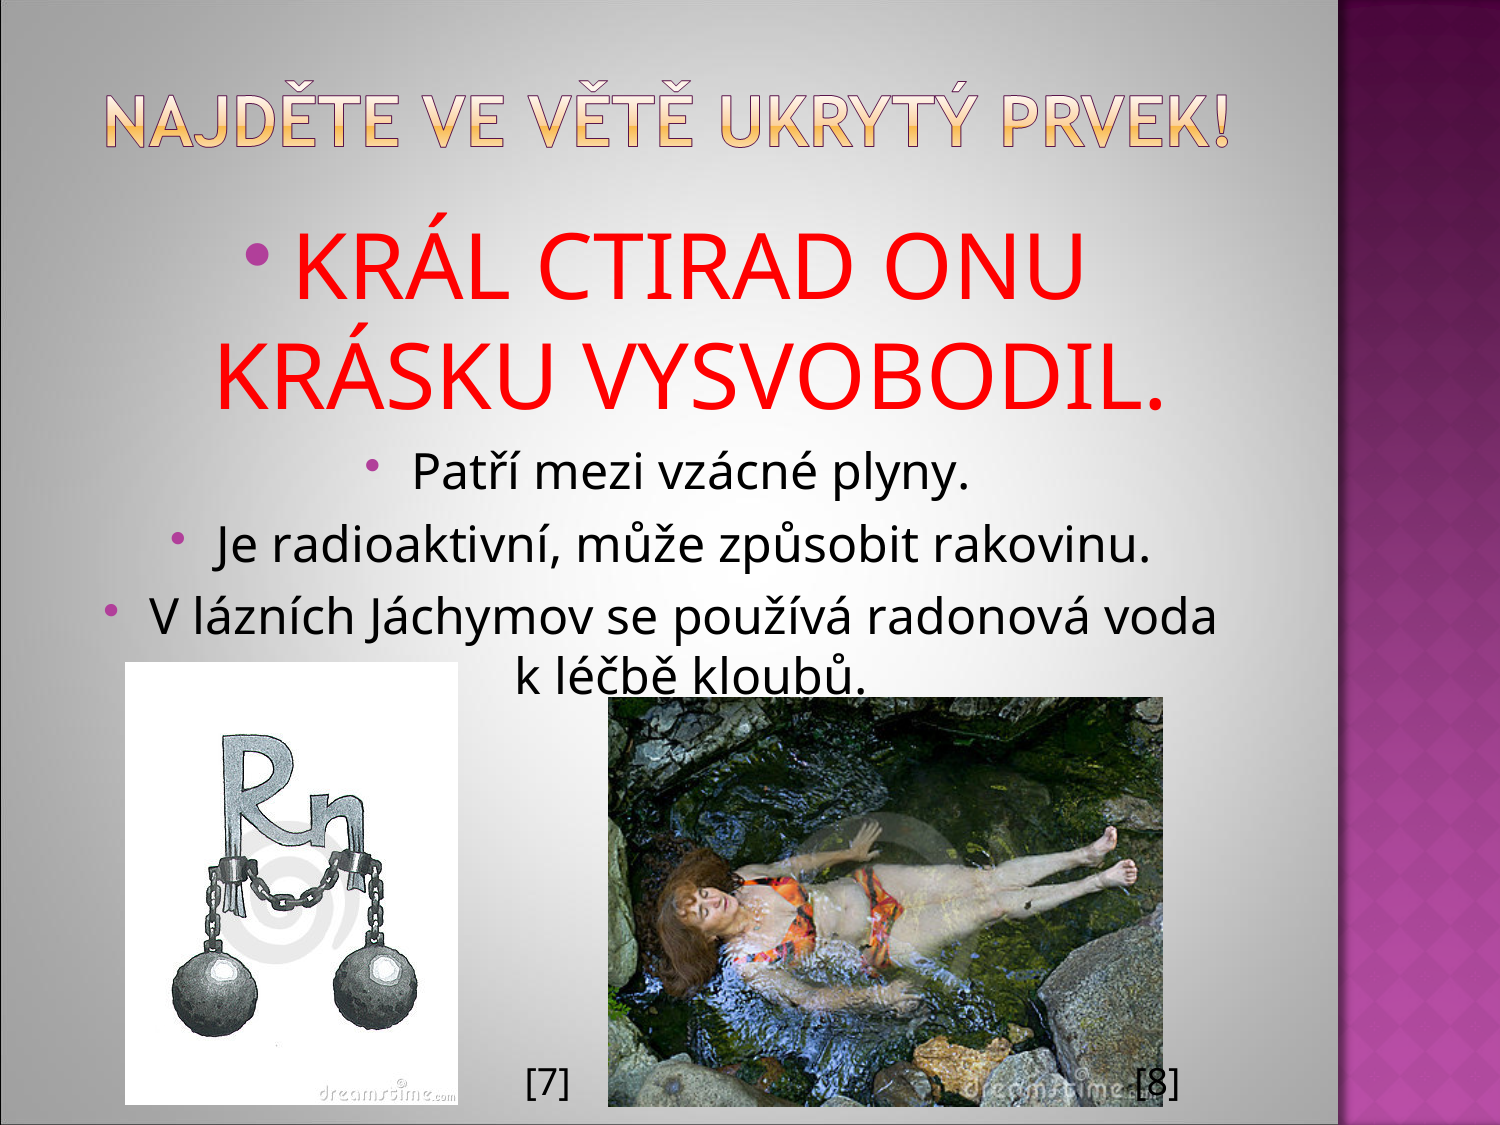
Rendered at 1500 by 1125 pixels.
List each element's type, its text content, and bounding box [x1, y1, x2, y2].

text_box [59, 52, 1279, 165]
text_box [7] [8] [509, 1049, 1197, 1111]
list KRÁL CTIRAD ONU KRÁSKU VYSVOBODIL. Patří mezi vzácné plyny. Je radioaktivní, může způsobit rakovinu. V lázních Jáchymov se používá radonová voda k léčbě kloubů. [75, 199, 1263, 1060]
picture [0, 0, 1500, 1125]
